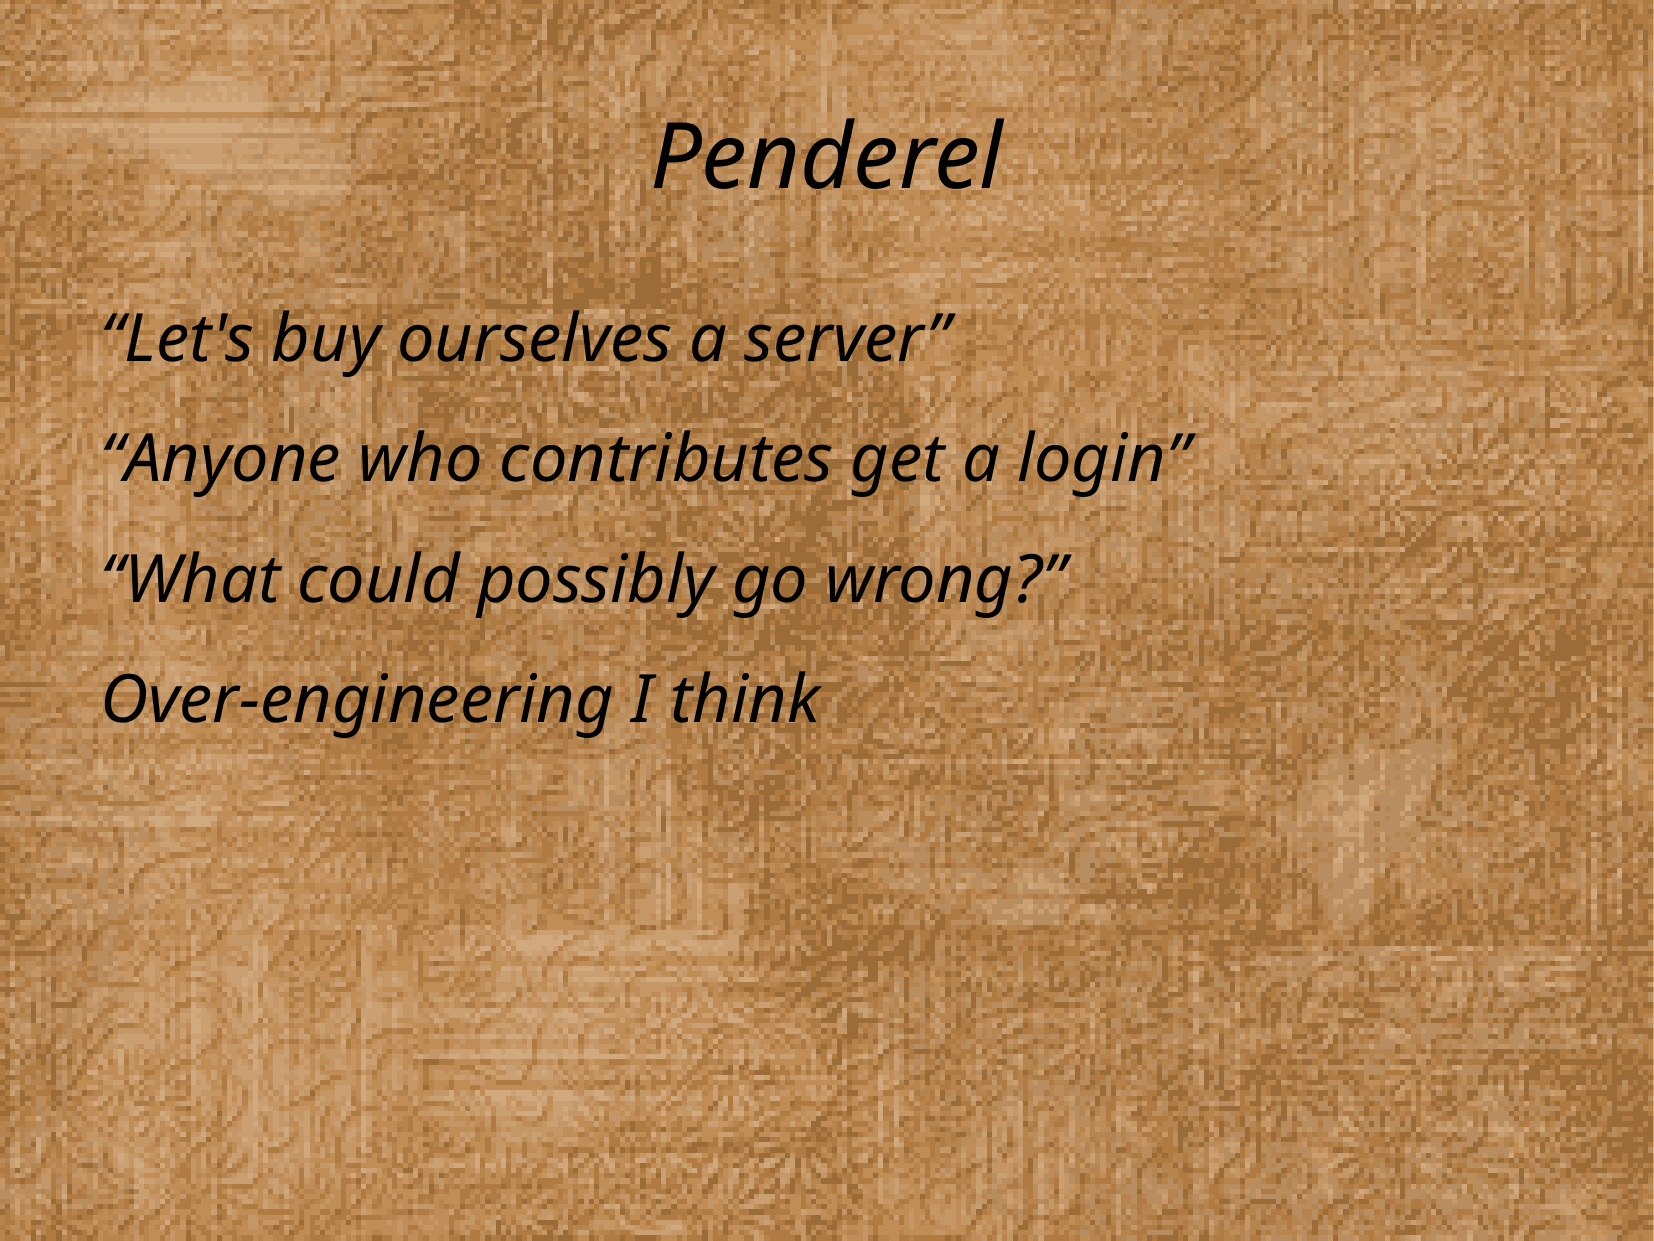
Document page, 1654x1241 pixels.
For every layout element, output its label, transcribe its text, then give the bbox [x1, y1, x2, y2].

picture [0, 0, 1654, 1241]
list “Let's buy ourselves a server” “Anyone who contributes get a login” “What could possibly go wrong?” Over-engineering I think [82, 290, 1571, 1094]
title Penderel [82, 56, 1571, 250]
